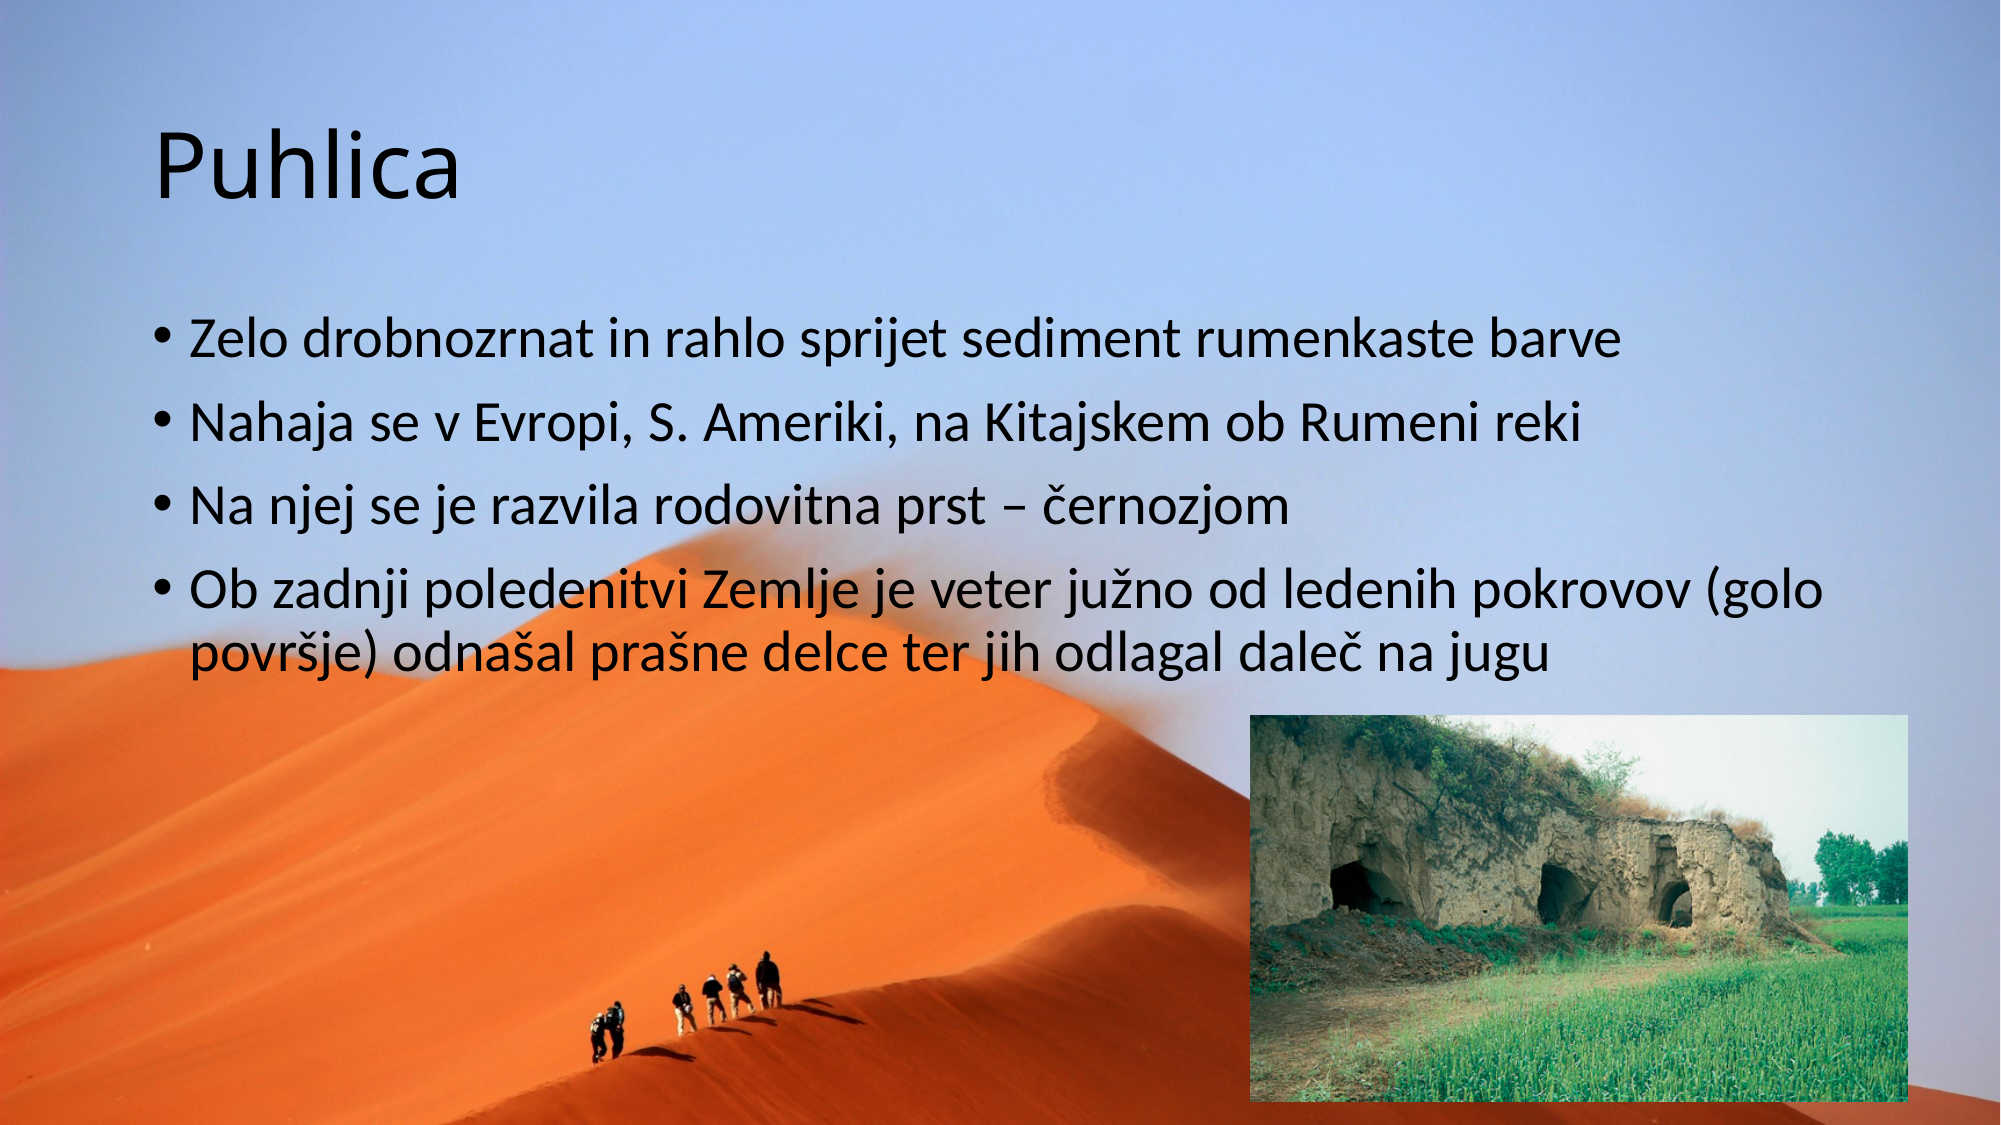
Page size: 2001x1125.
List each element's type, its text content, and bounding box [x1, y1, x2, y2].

list Zelo drobnozrnat in rahlo sprijet sediment rumenkaste barve Nahaja se v Evropi, S. Ameriki, na Kitajskem ob Rumeni reki Na njej se je razvila rodovitna prst – černozjom Ob zadnji poledenitvi Zemlje je veter južno od ledenih pokrovov (golo površje) odnašal prašne delce ter jih odlagal daleč na jugu [137, 299, 1863, 1014]
picture [0, 0, 2001, 1125]
title Puhlica [137, 59, 1863, 278]
